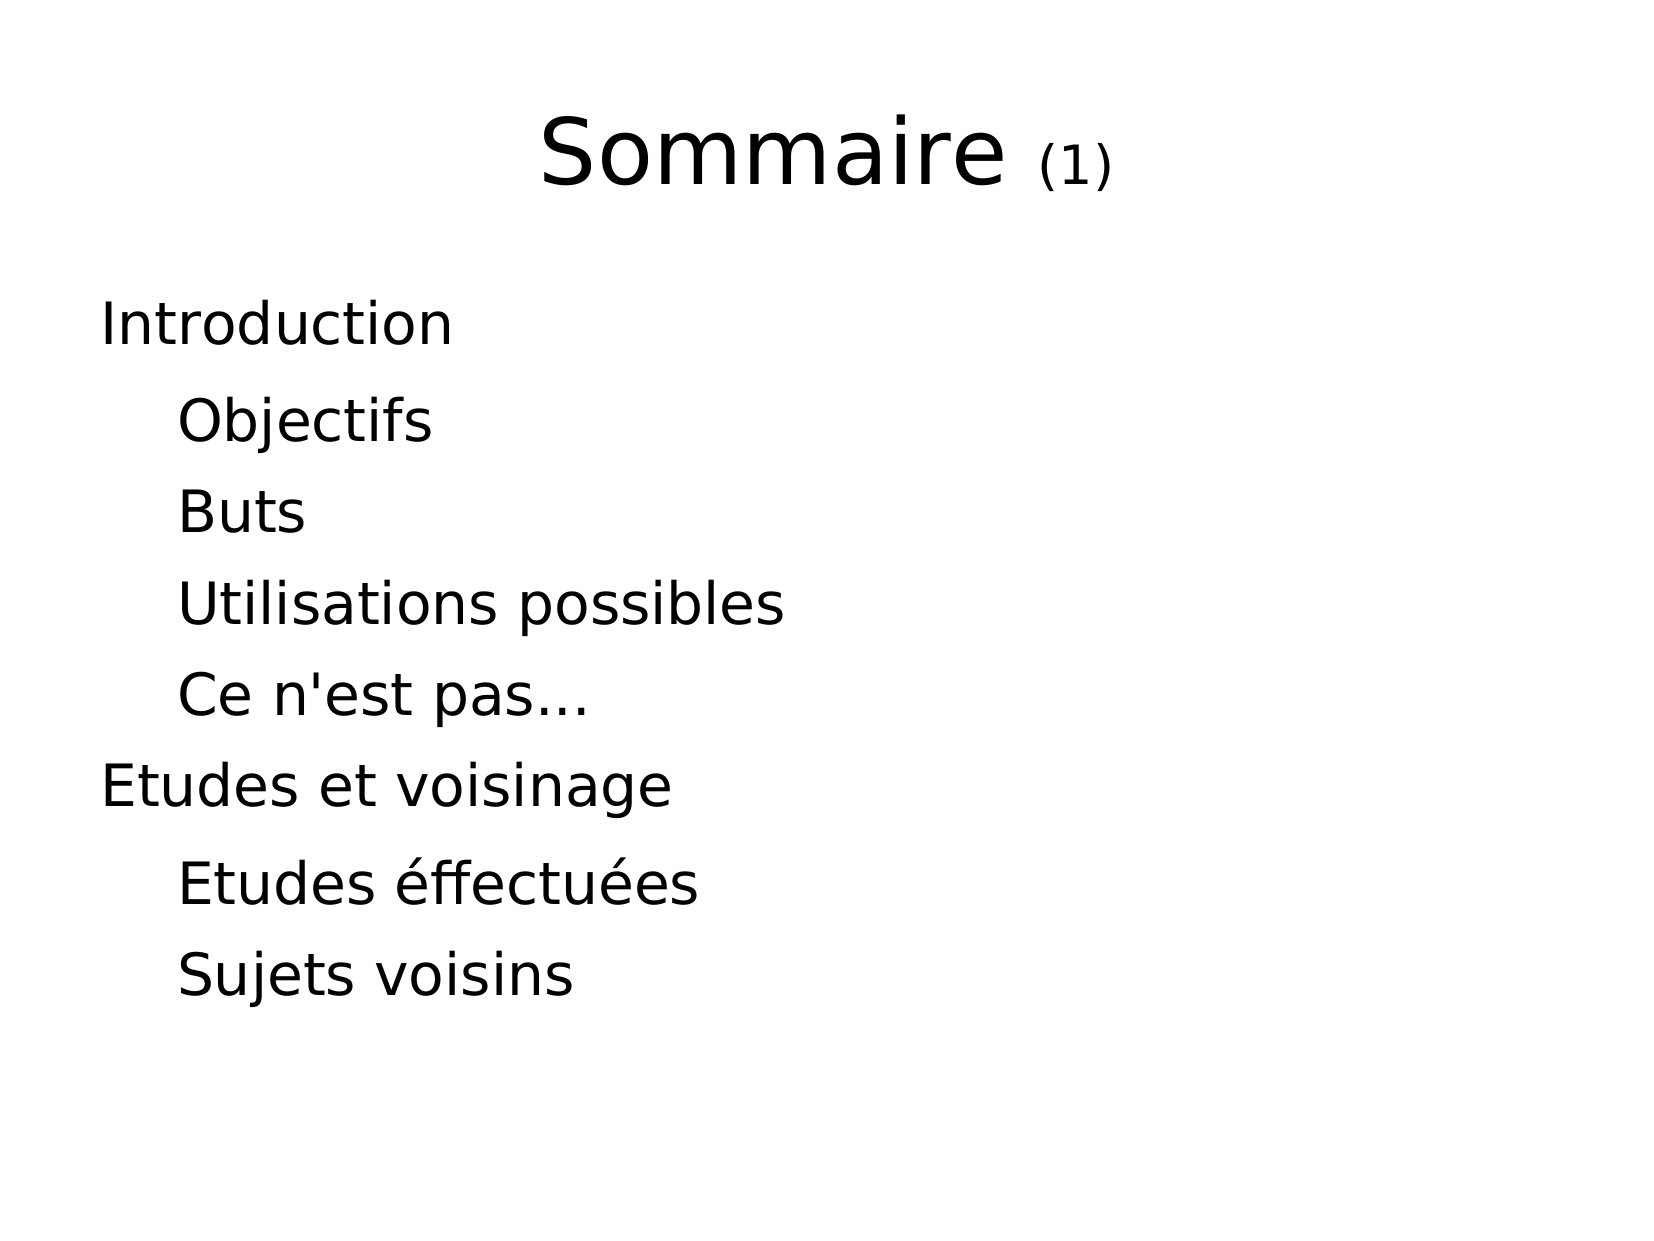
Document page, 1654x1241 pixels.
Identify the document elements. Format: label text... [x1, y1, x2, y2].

list Introduction Objectifs Buts Utilisations possibles Ce n'est pas... Etudes et voisinage Etudes éffectuées Sujets voisins [82, 290, 1571, 1094]
title Sommaire (1) [82, 56, 1571, 250]
